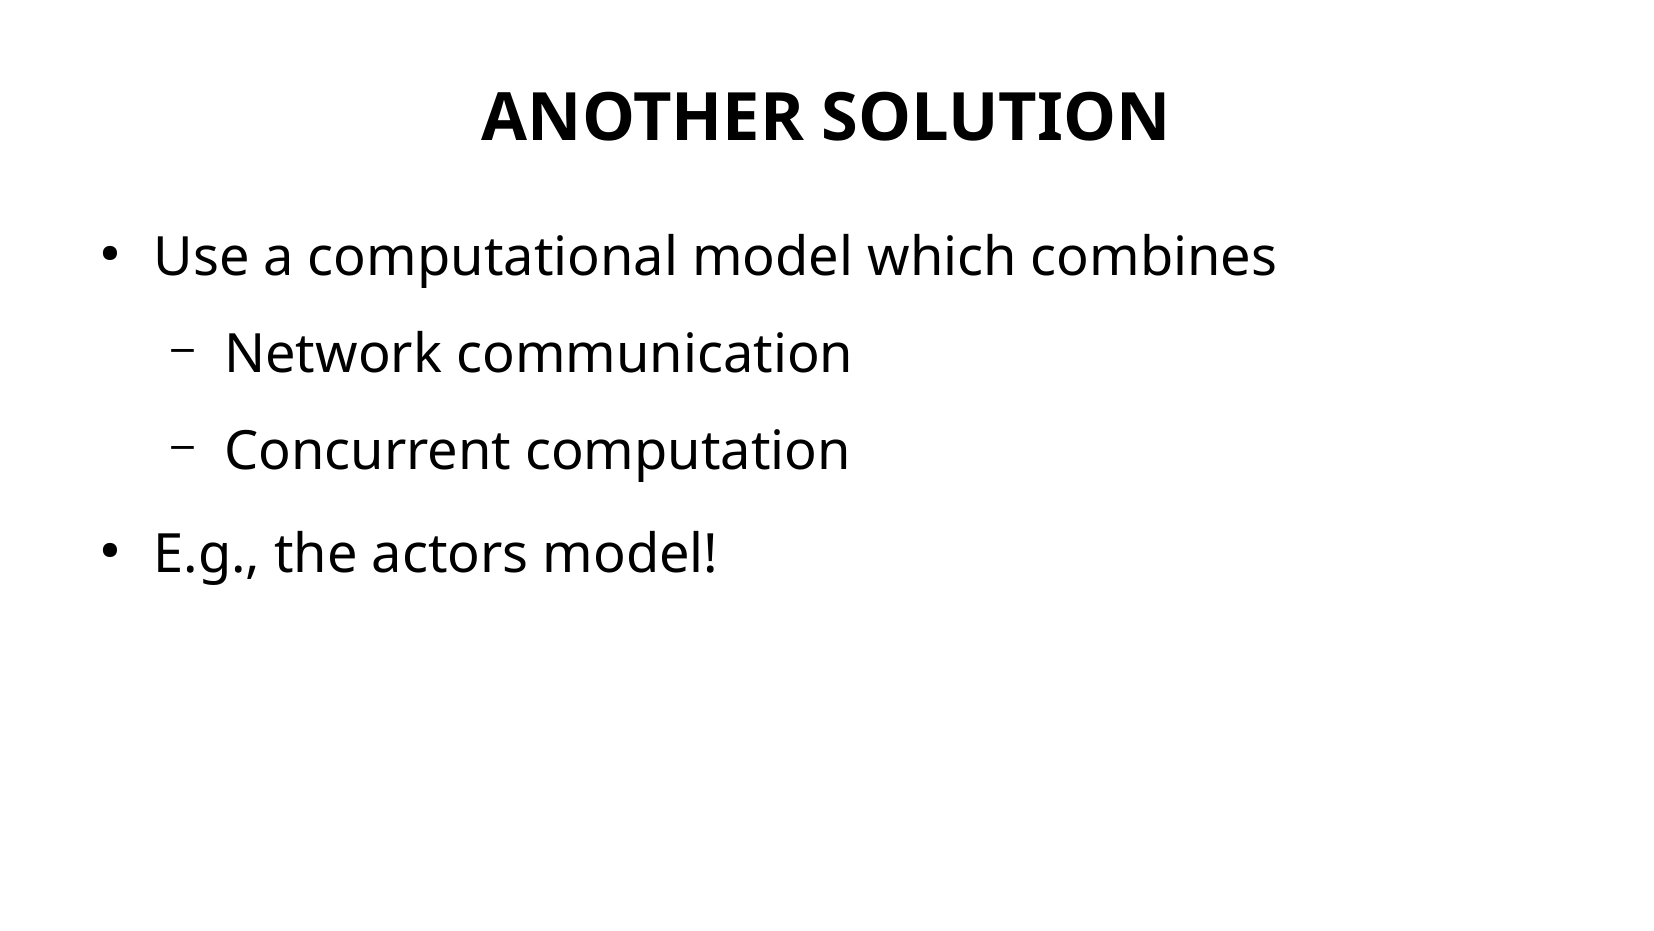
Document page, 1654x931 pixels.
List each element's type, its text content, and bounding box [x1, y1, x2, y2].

list Use a computational model which combines Network communication Concurrent computation E.g., the actors model! [82, 217, 1571, 757]
title ANOTHER SOLUTION [82, 36, 1571, 193]
